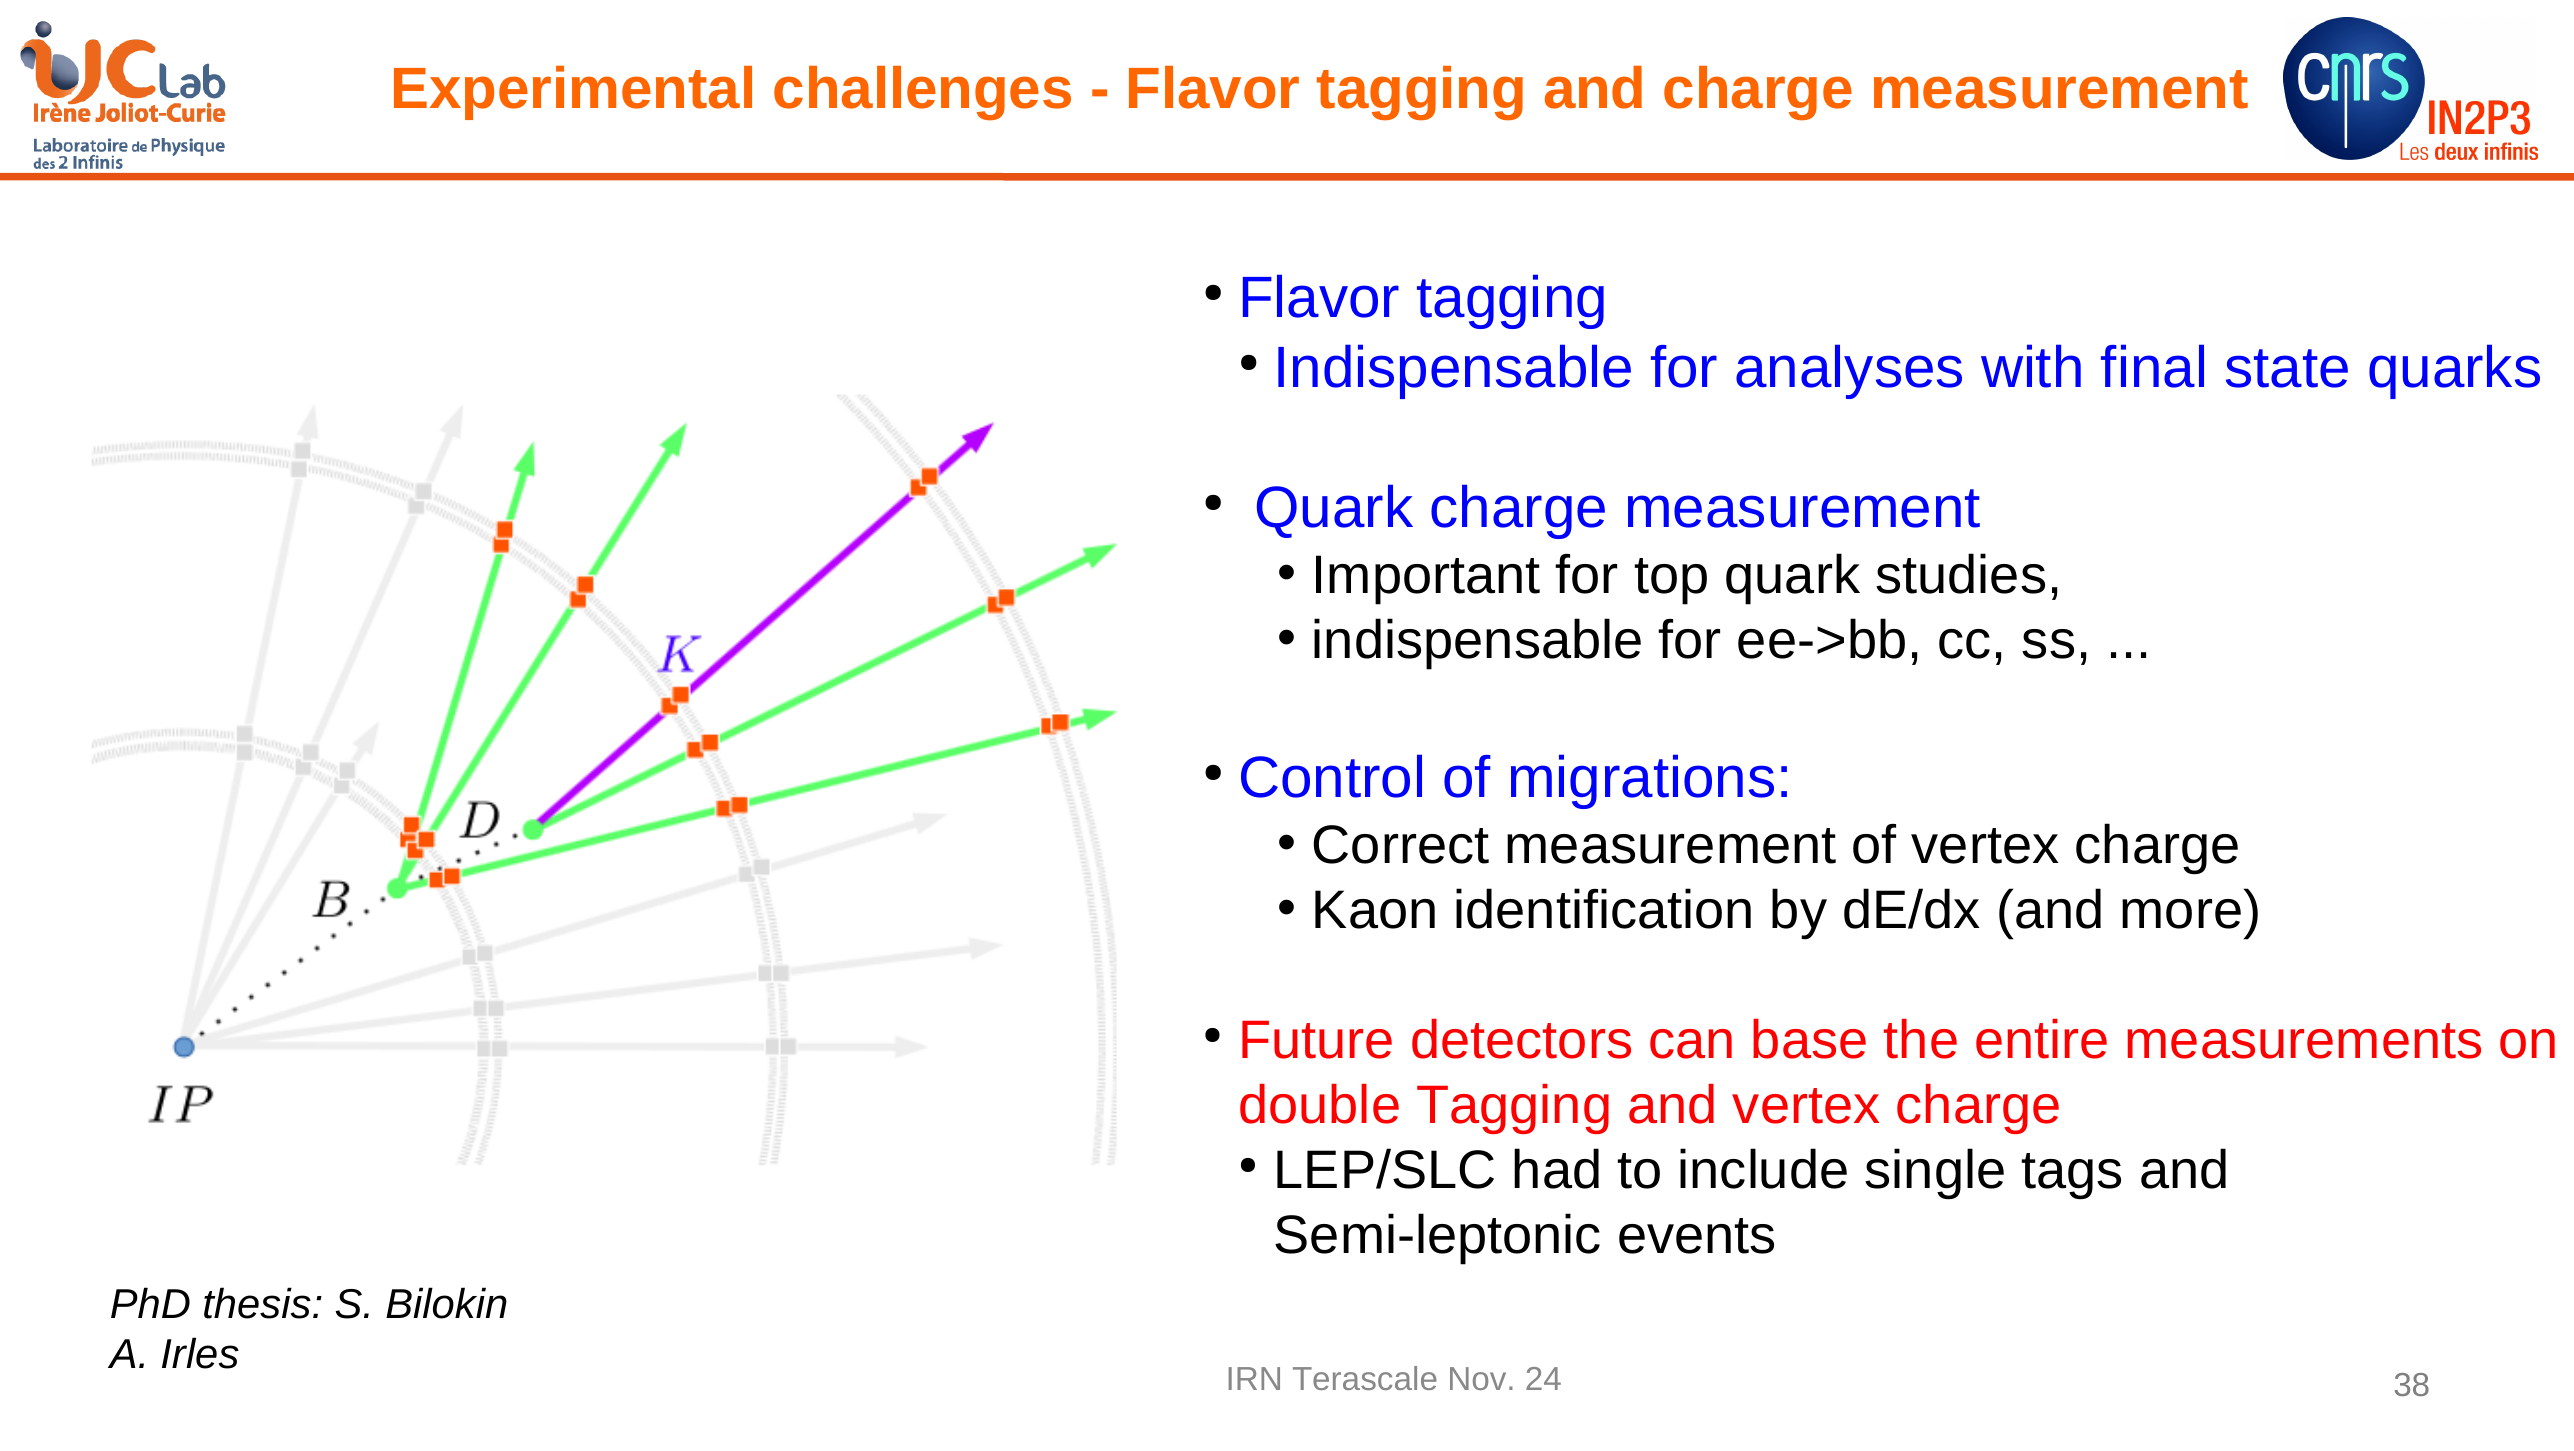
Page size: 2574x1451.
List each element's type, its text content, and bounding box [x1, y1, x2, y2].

title Experimental challenges - Flavor tagging and charge measurement [226, 9, 2415, 162]
text_box PhD thesis: S. Bilokin A. Irles [95, 1269, 524, 1385]
picture [61, 314, 1185, 1216]
text_box Flavor tagging Indispensable for analyses with final state quarks Quark charge measurement Important for top quark studies, indispensable for ee->bb, cc, ss, ... Control of migrations: Correct measurement of vertex charge Kaon identification by dE/dx (and more) Future detectors can base the entire measurements on double Tagging and vertex charge LEP/SLC had to include single tags and Semi-leptonic events [1188, 251, 2574, 1272]
picture [4, 6, 241, 184]
picture [2415, 17, 2538, 160]
